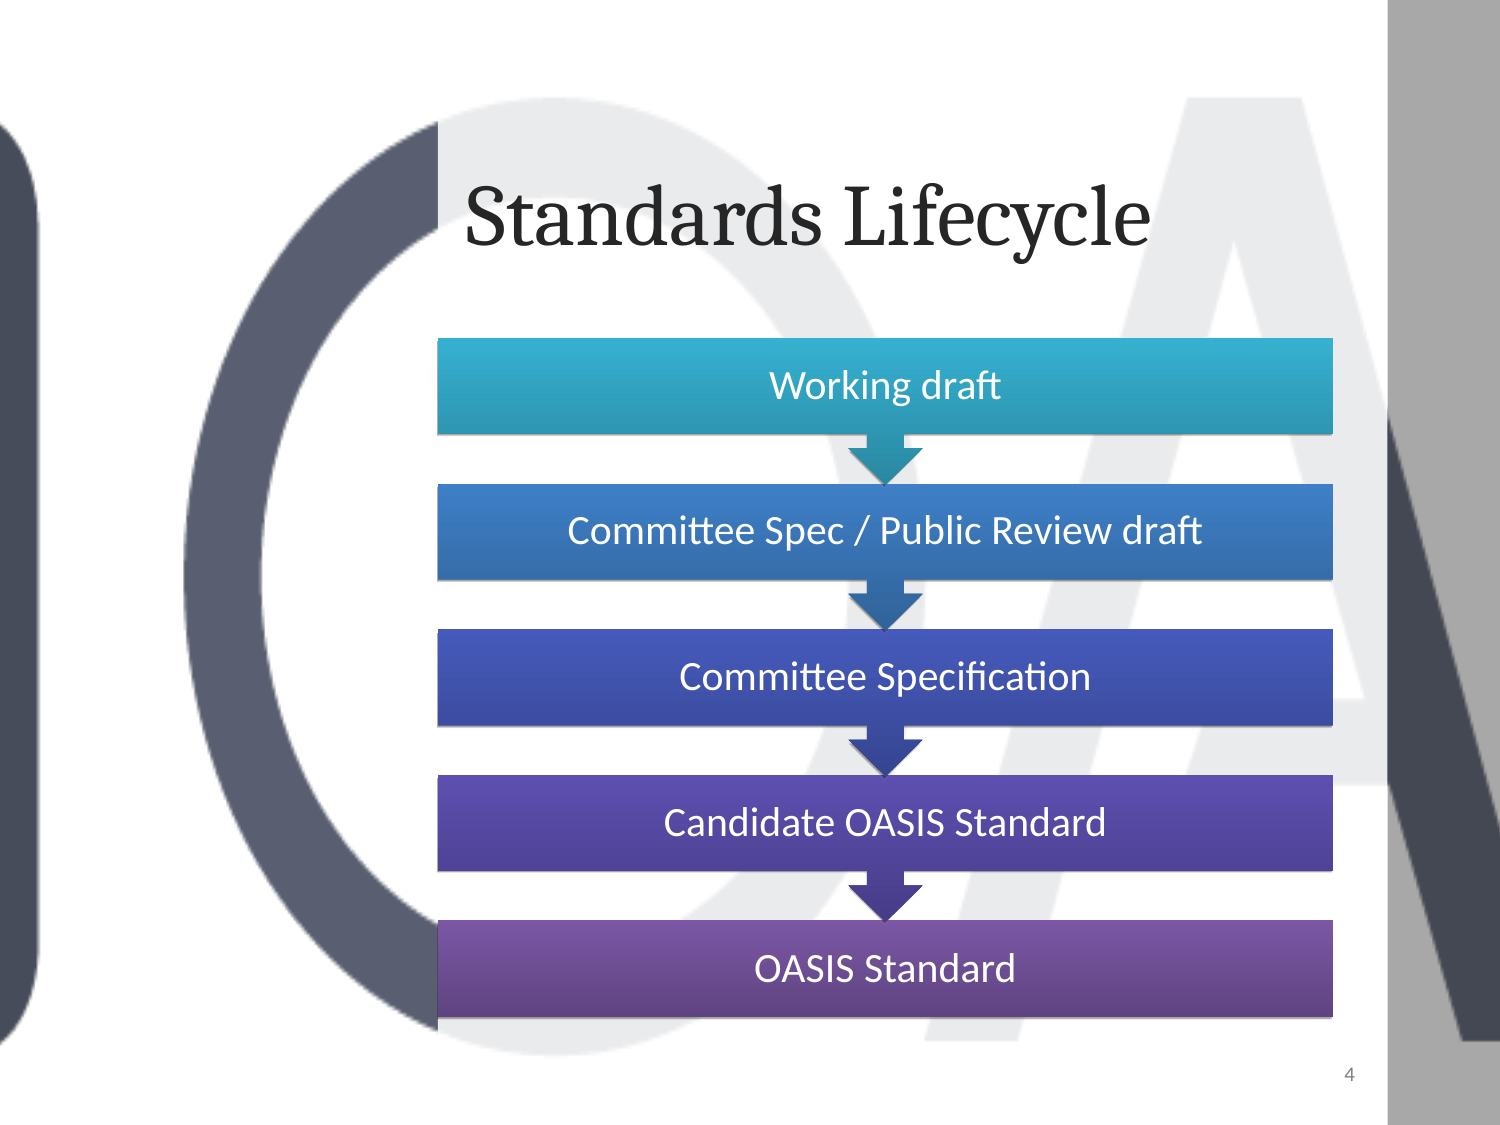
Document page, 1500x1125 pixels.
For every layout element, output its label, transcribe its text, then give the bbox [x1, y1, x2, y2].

picture [0, 0, 437, 1125]
text_box Candidate OASIS Standard [437, 775, 1334, 923]
text_box [437, 434, 882, 483]
text_box [437, 871, 882, 920]
text_box Committee Specification [437, 629, 1334, 777]
text_box Working draft [437, 337, 1334, 486]
text_box [437, 0, 1500, 1125]
text_box [437, 726, 882, 775]
title Standards Lifecycle [451, 60, 1287, 337]
text_box OASIS Standard [437, 920, 1333, 1017]
slide_number <number> [1306, 1042, 1370, 1103]
text_box Committee Spec / Public Review draft [437, 483, 1334, 631]
text_box [437, 580, 882, 629]
